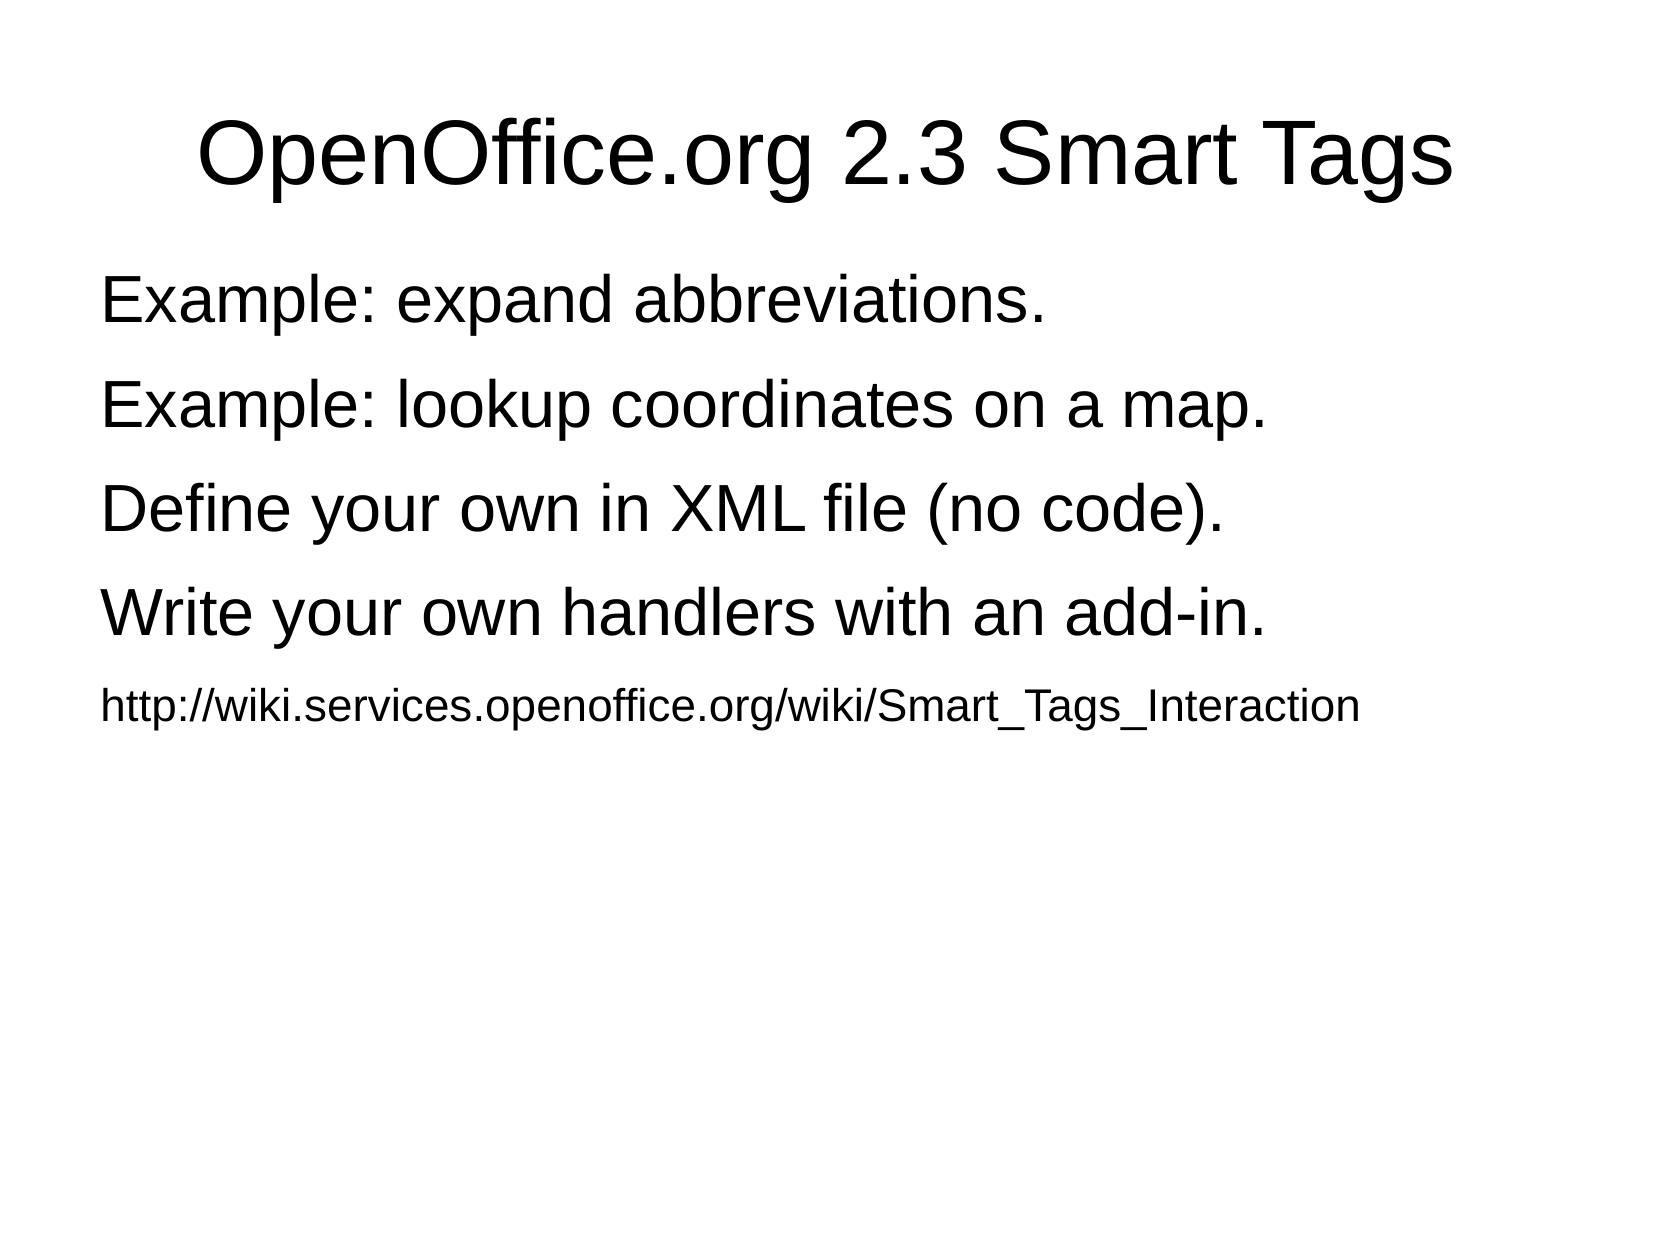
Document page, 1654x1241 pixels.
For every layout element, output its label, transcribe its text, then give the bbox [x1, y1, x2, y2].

list Example: expand abbreviations. Example: lookup coordinates on a map. Define your own in XML file (no code). Write your own handlers with an add-in. http://wiki.services.openoffice.org/wiki/Smart_Tags_Interaction [82, 262, 1571, 1094]
title OpenOffice.org 2.3 Smart Tags [82, 56, 1571, 250]
